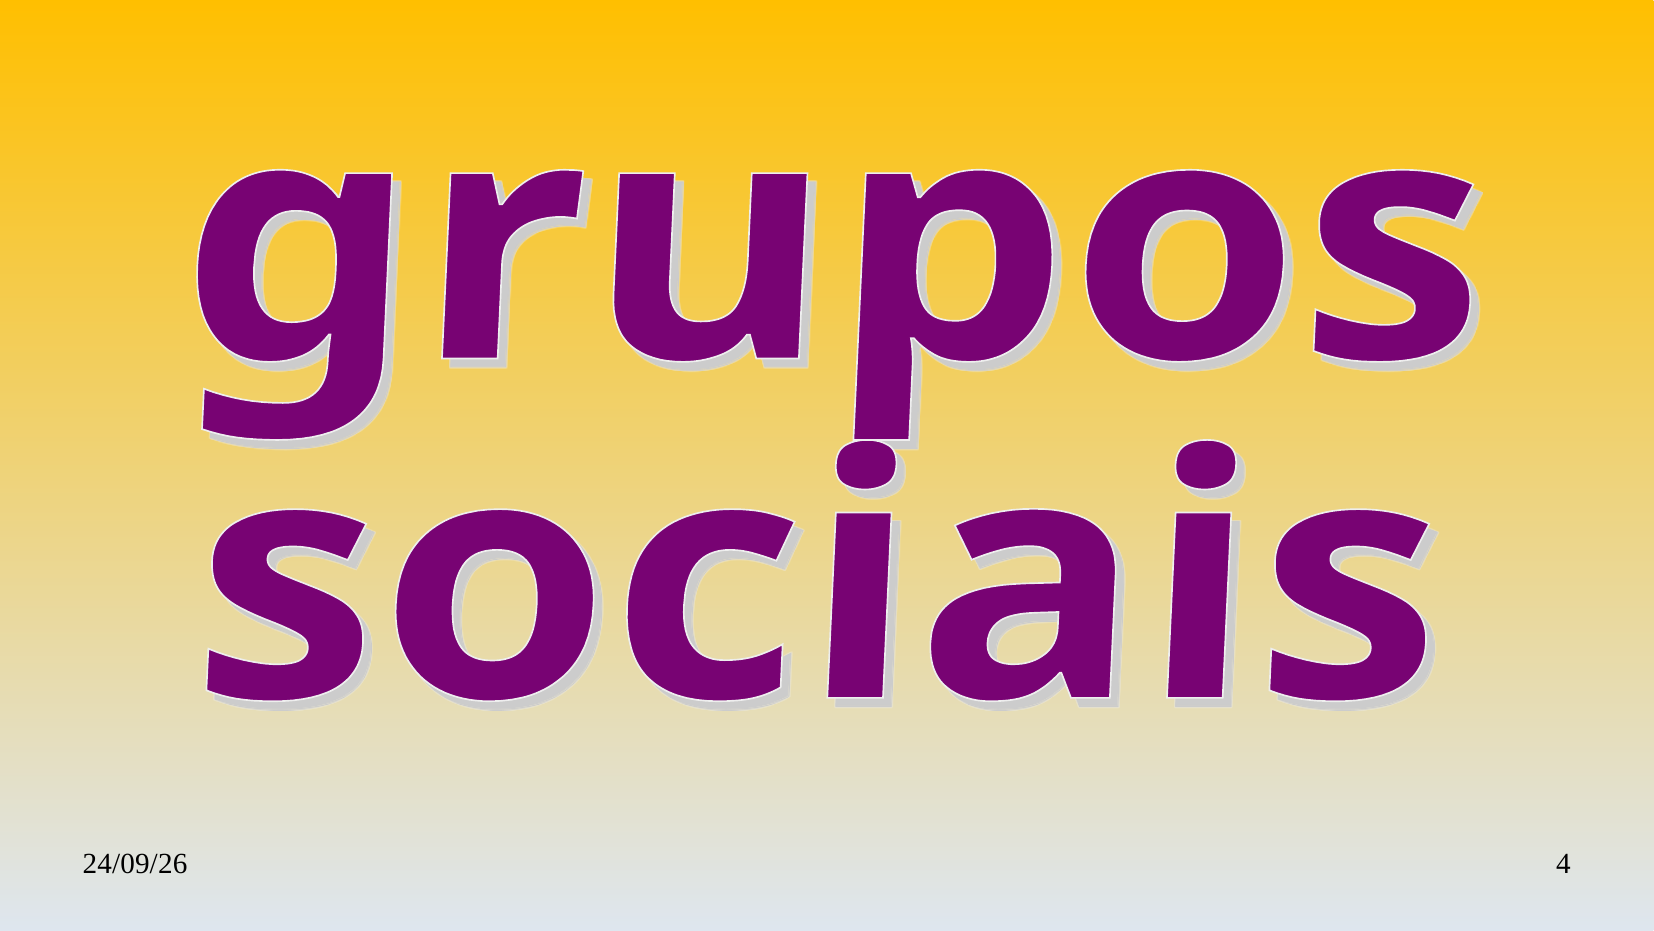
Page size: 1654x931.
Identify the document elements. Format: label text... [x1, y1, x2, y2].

text_box grupos sociais [626, 509, 795, 702]
text_box grupos sociais [930, 508, 1116, 702]
text_box grupos sociais [1313, 169, 1474, 362]
text_box grupos sociais [206, 509, 367, 702]
text_box grupos sociais [1175, 439, 1237, 490]
text_box grupos sociais [197, 169, 393, 440]
text_box grupos sociais [1085, 169, 1284, 362]
text_box grupos sociais [835, 169, 1053, 490]
text_box grupos sociais [1269, 509, 1430, 702]
text_box grupos sociais [827, 512, 892, 698]
text_box grupos sociais [395, 509, 594, 702]
text_box grupos sociais [1166, 512, 1232, 698]
text_box grupos sociais [613, 173, 808, 362]
text_box grupos sociais [441, 169, 584, 359]
